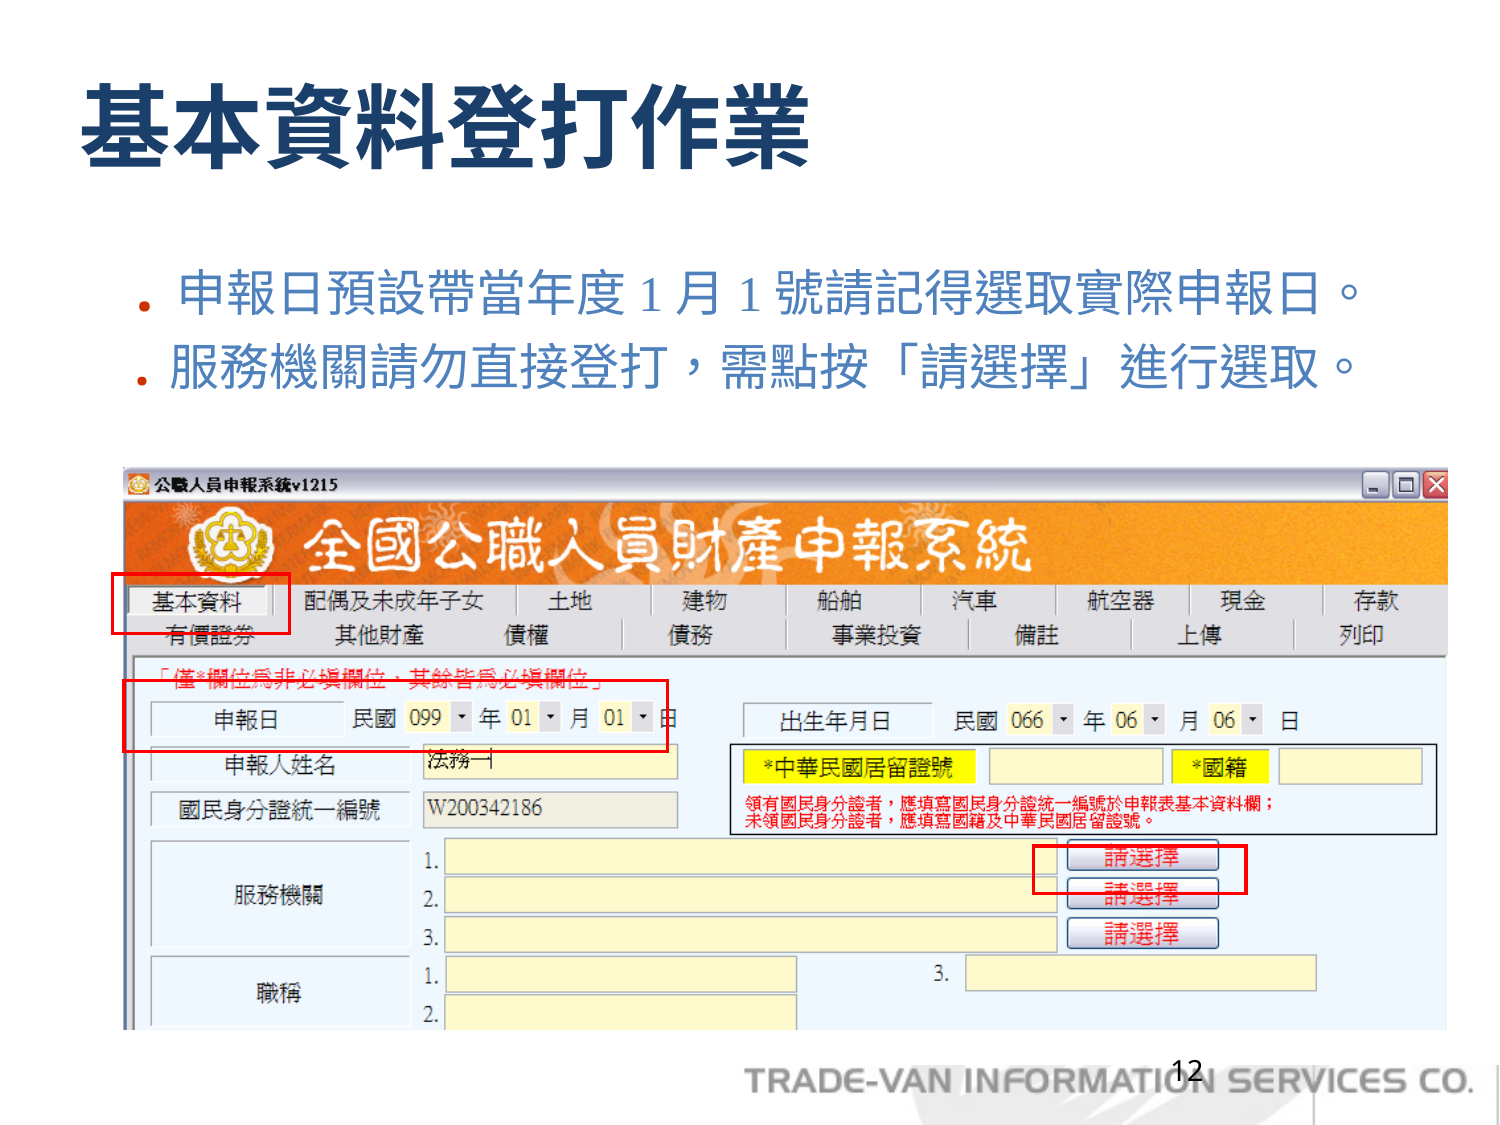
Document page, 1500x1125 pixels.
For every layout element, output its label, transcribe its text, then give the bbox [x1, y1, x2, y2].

picture [123, 467, 1448, 1030]
text_box [0, 0, 1500, 1100]
picture [123, 576, 288, 632]
picture [126, 682, 666, 750]
text_box 基本資料登打作業 [65, 31, 1415, 219]
text_box ․申報日預設帶當年度1月1號請記得選取實際申報日。 ․服務機關請勿直接登打，需點按「請選擇」進行選取。 [112, 232, 1412, 421]
